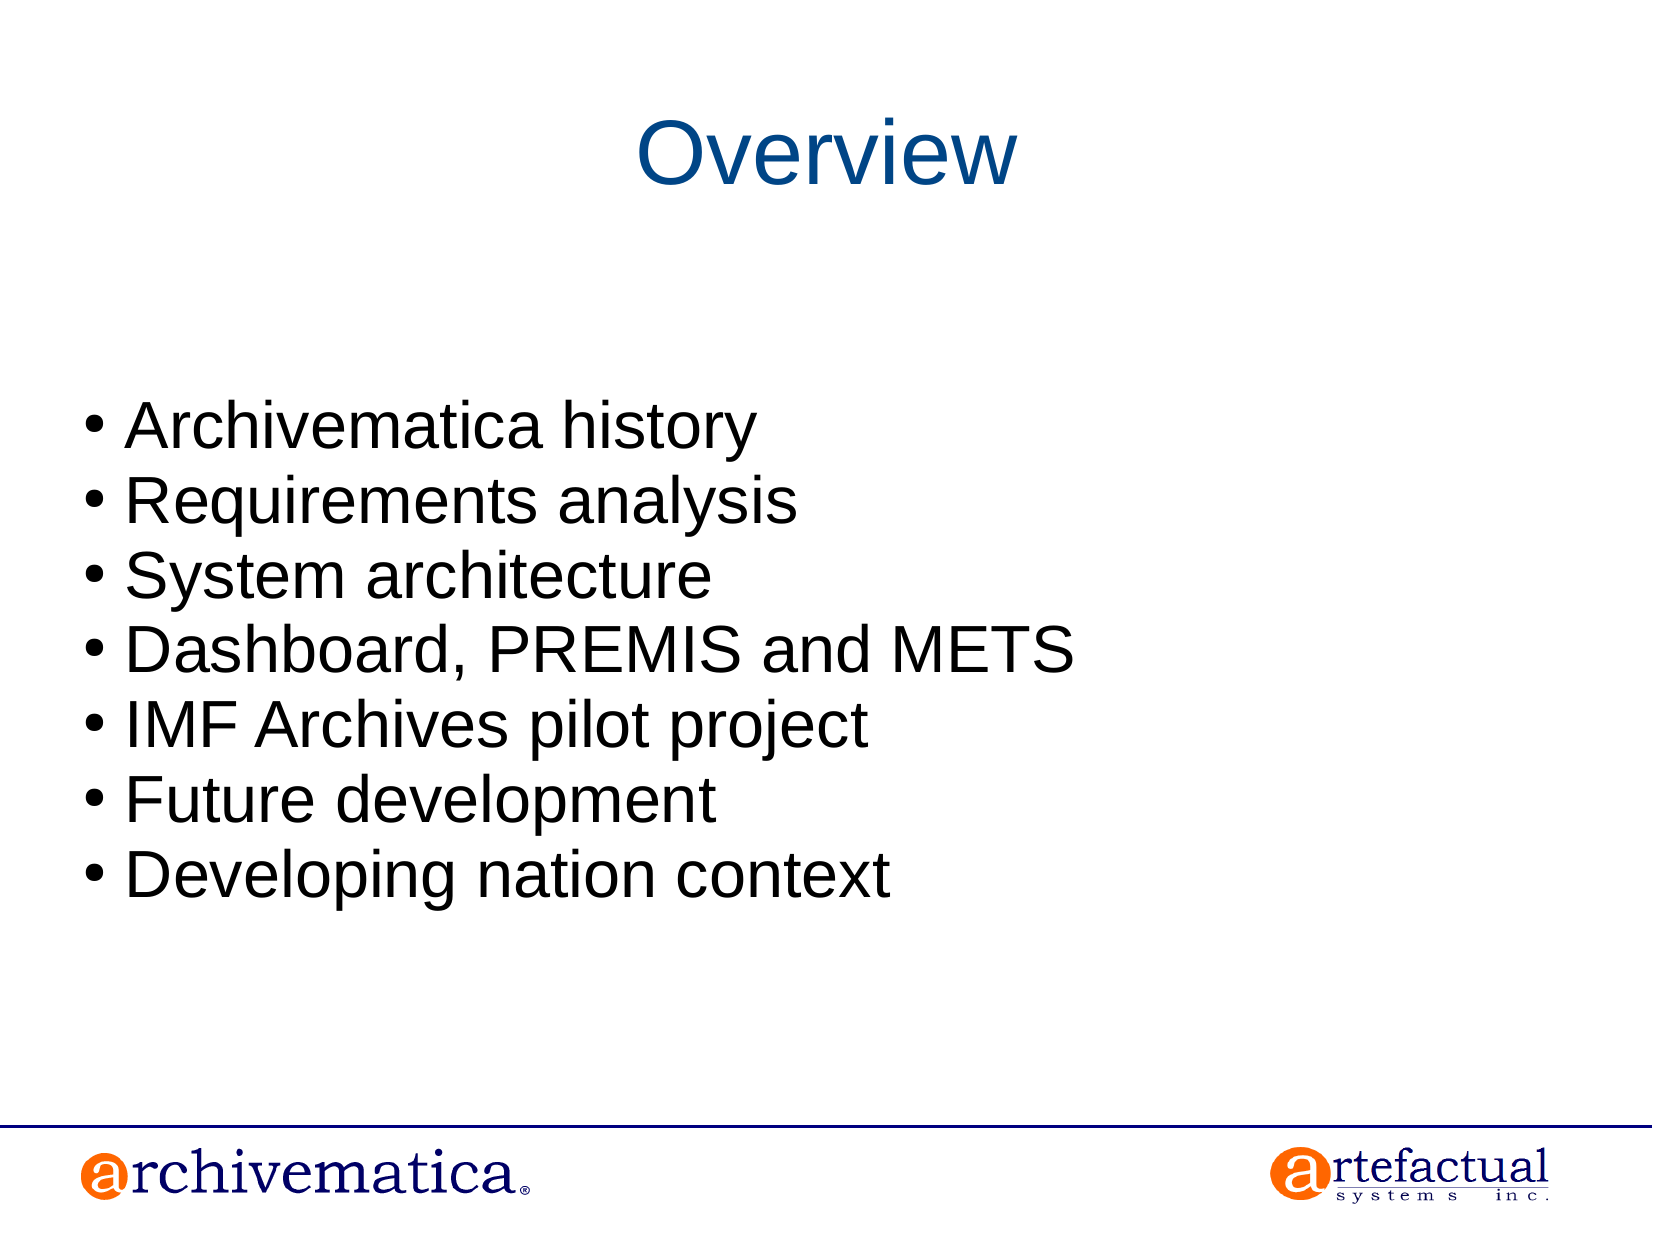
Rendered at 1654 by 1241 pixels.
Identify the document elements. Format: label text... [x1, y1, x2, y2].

title Overview [82, 49, 1571, 257]
picture [1263, 1139, 1560, 1211]
picture [81, 1133, 531, 1216]
subtitle Archivematica history Requirements analysis System architecture Dashboard, PREMIS and METS IMF Archives pilot project Future development Developing nation context [82, 290, 1571, 1010]
